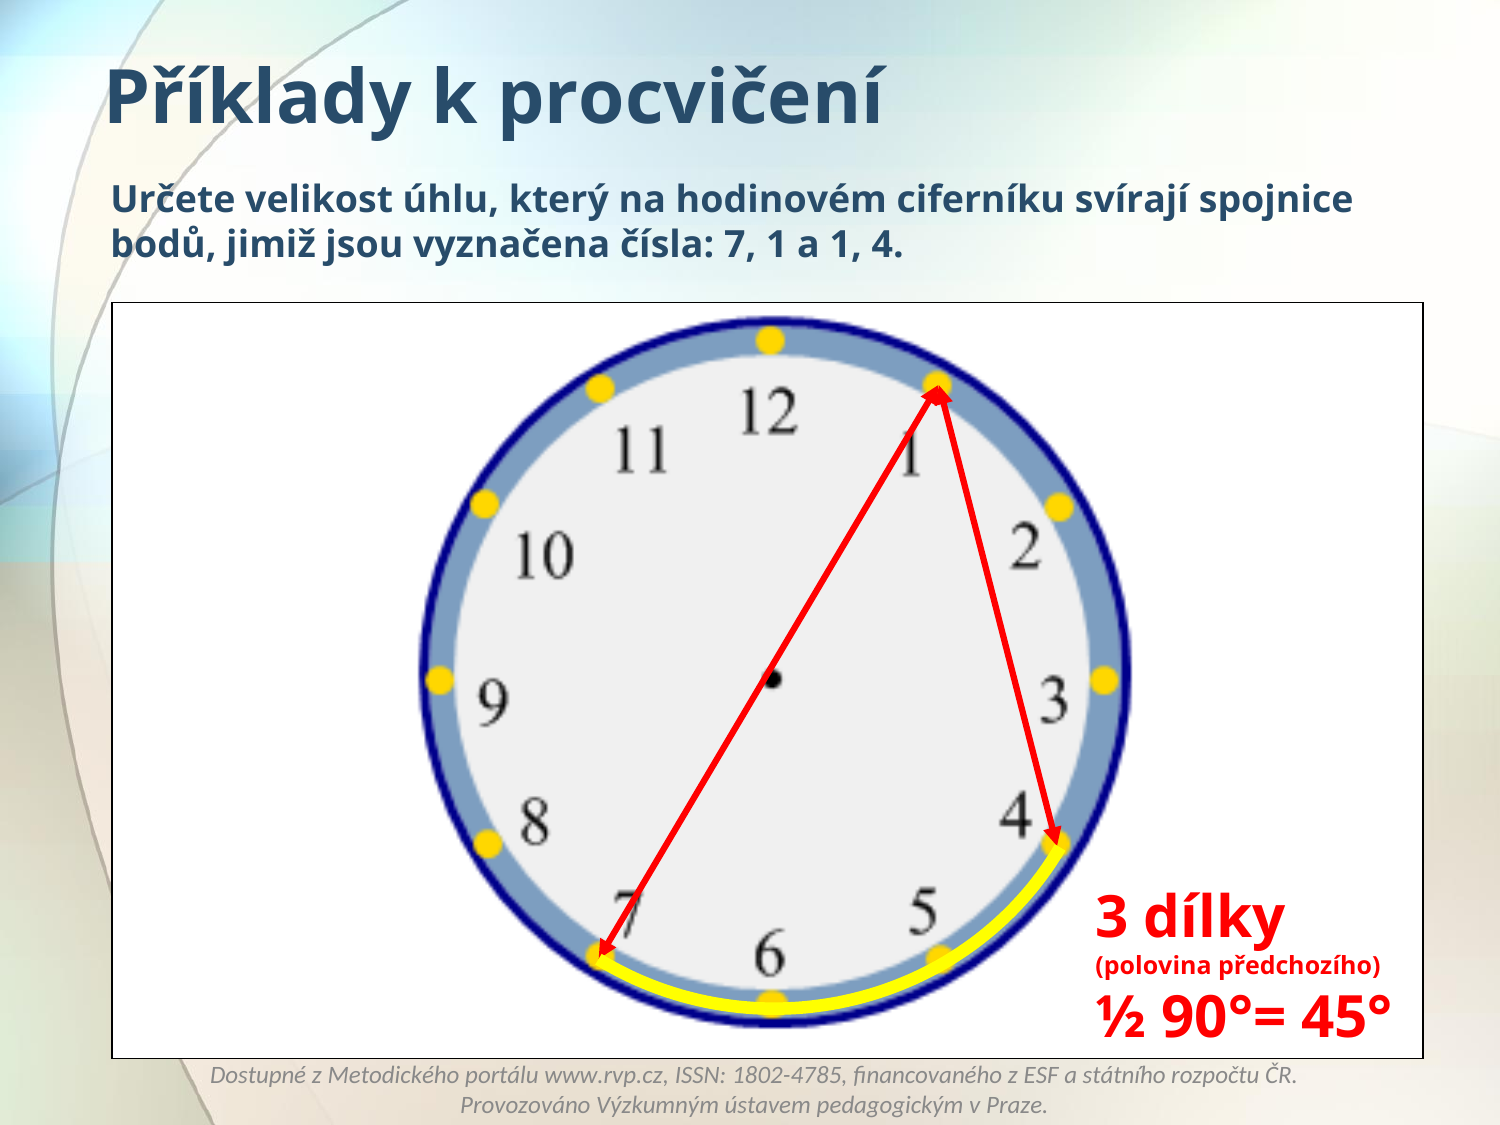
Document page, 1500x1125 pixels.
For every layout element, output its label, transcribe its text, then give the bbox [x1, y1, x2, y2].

text_box [1155, 912, 1166, 916]
picture [0, 0, 1500, 1125]
text_box [112, 302, 1424, 1059]
title Příklady k procvičení [88, 54, 1424, 150]
text_box [1205, 1012, 1216, 1030]
text_box [1310, 1012, 1320, 1022]
text_box [1172, 1012, 1183, 1016]
text_box Určete velikost úhlu, který na hodinovém ciferníku svírají spojnice bodů, jimiž jsou vyznačena čísla: 7, 1 a 1, 4. [95, 172, 1471, 268]
text_box 3 dílky (polovina předchozího) ½ 90°= 45° [1080, 916, 1459, 1012]
